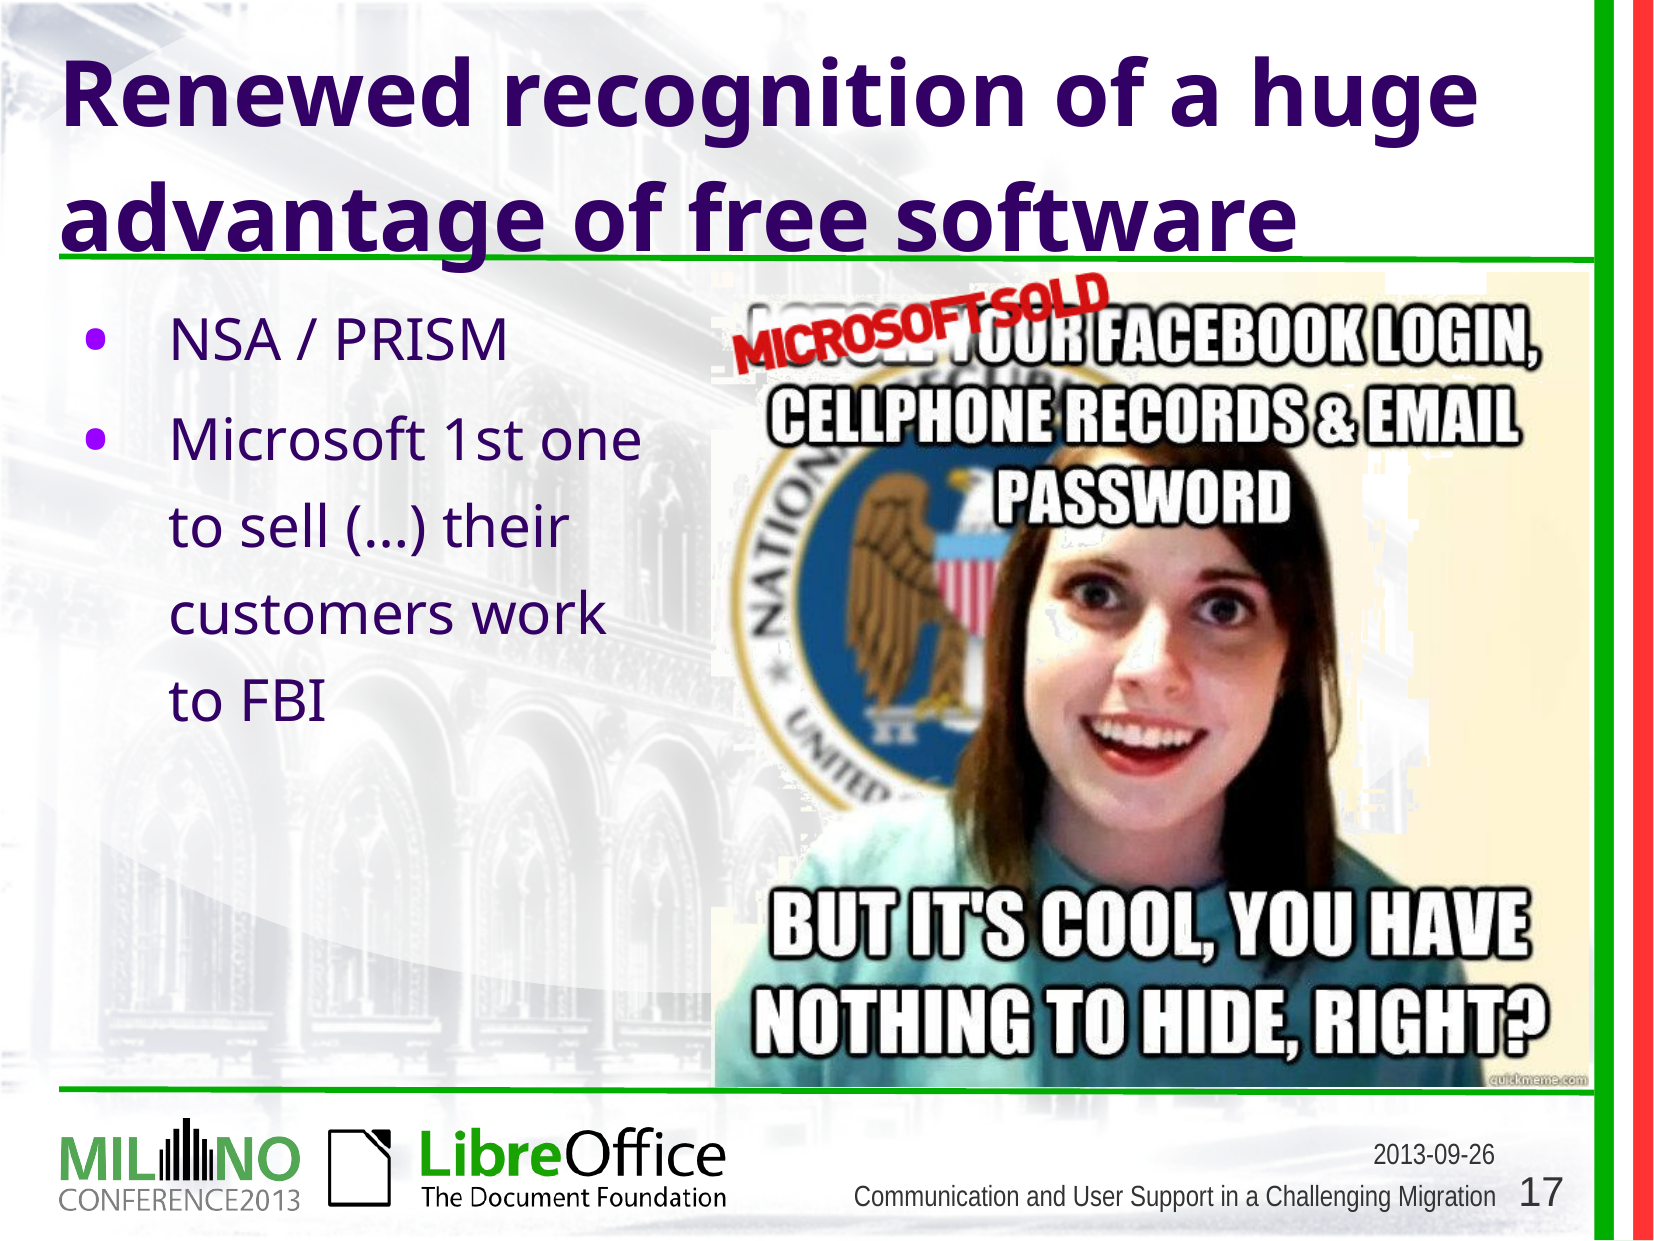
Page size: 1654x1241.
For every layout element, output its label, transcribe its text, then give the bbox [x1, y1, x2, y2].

title Renewed recognition of a huge advantage of free software [59, 37, 1548, 269]
picture [0, 1, 268, 155]
list NSA / PRISM Microsoft 1st one to sell (…) their customers work to FBI [35, 290, 711, 1010]
picture [0, 263, 1594, 1241]
picture [1126, 1, 1594, 256]
